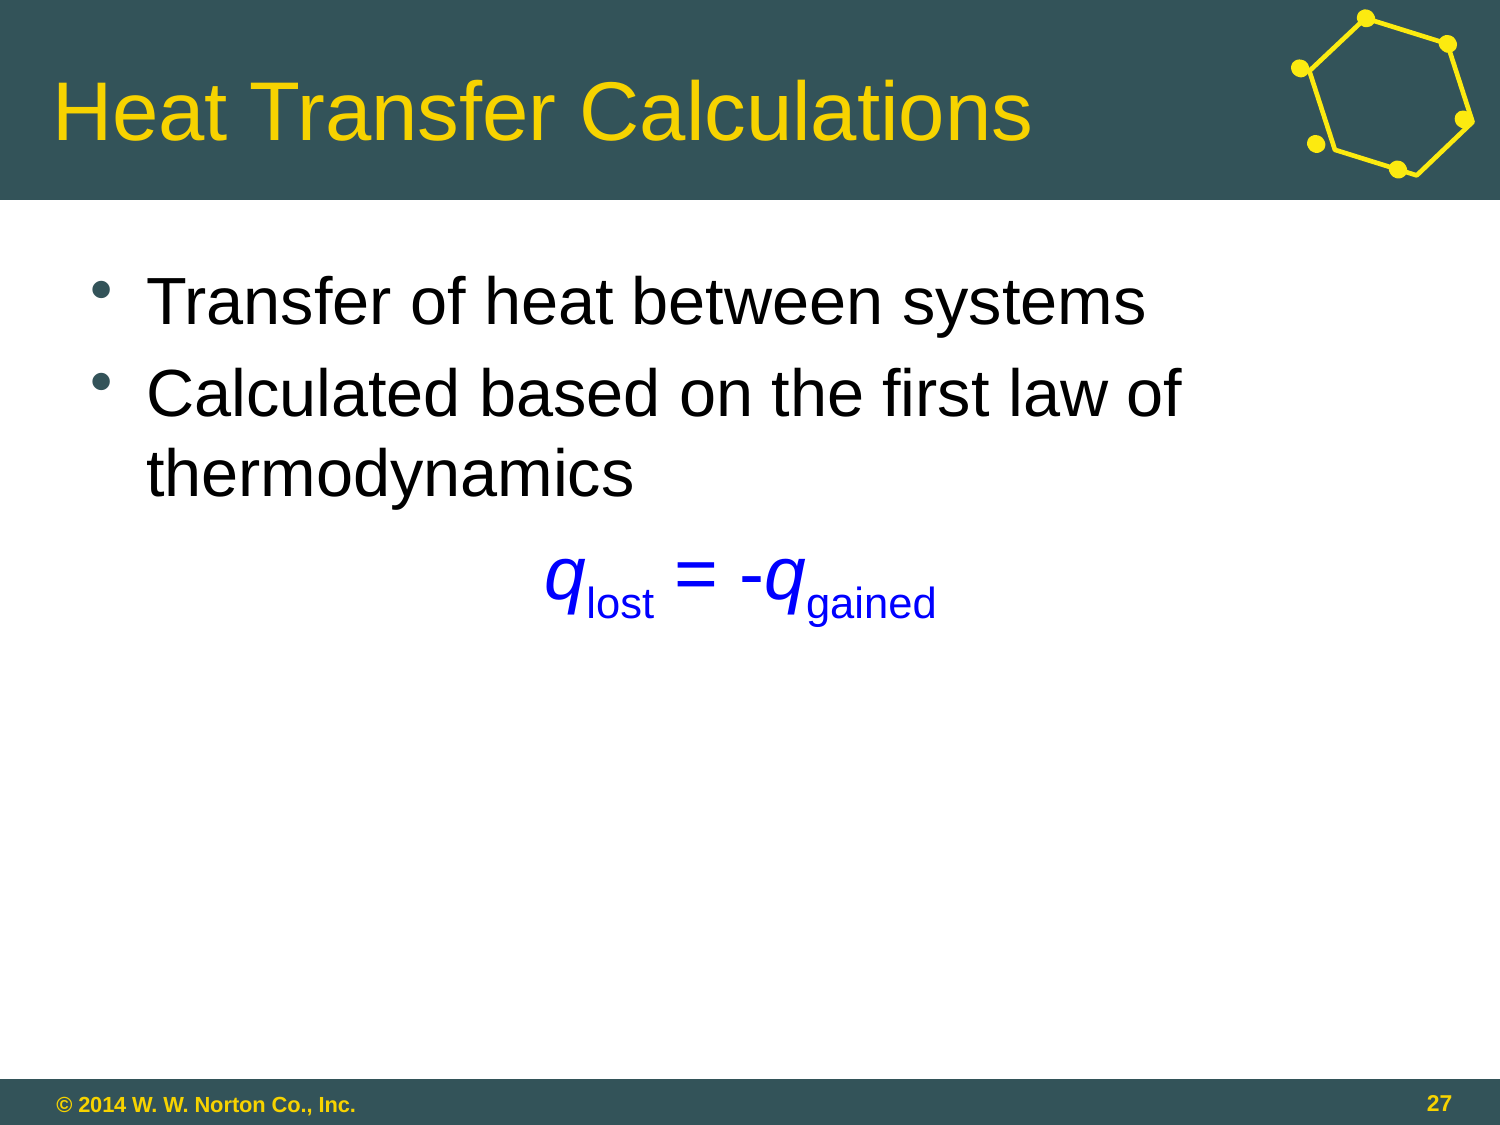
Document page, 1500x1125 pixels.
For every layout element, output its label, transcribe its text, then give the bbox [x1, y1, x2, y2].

list Transfer of heat between systems Calculated based on the first law of thermodynamics qlost = -qgained [75, 249, 1419, 938]
slide_number <number> [1408, 1085, 1468, 1120]
title Heat Transfer Calculations [37, 19, 1288, 195]
